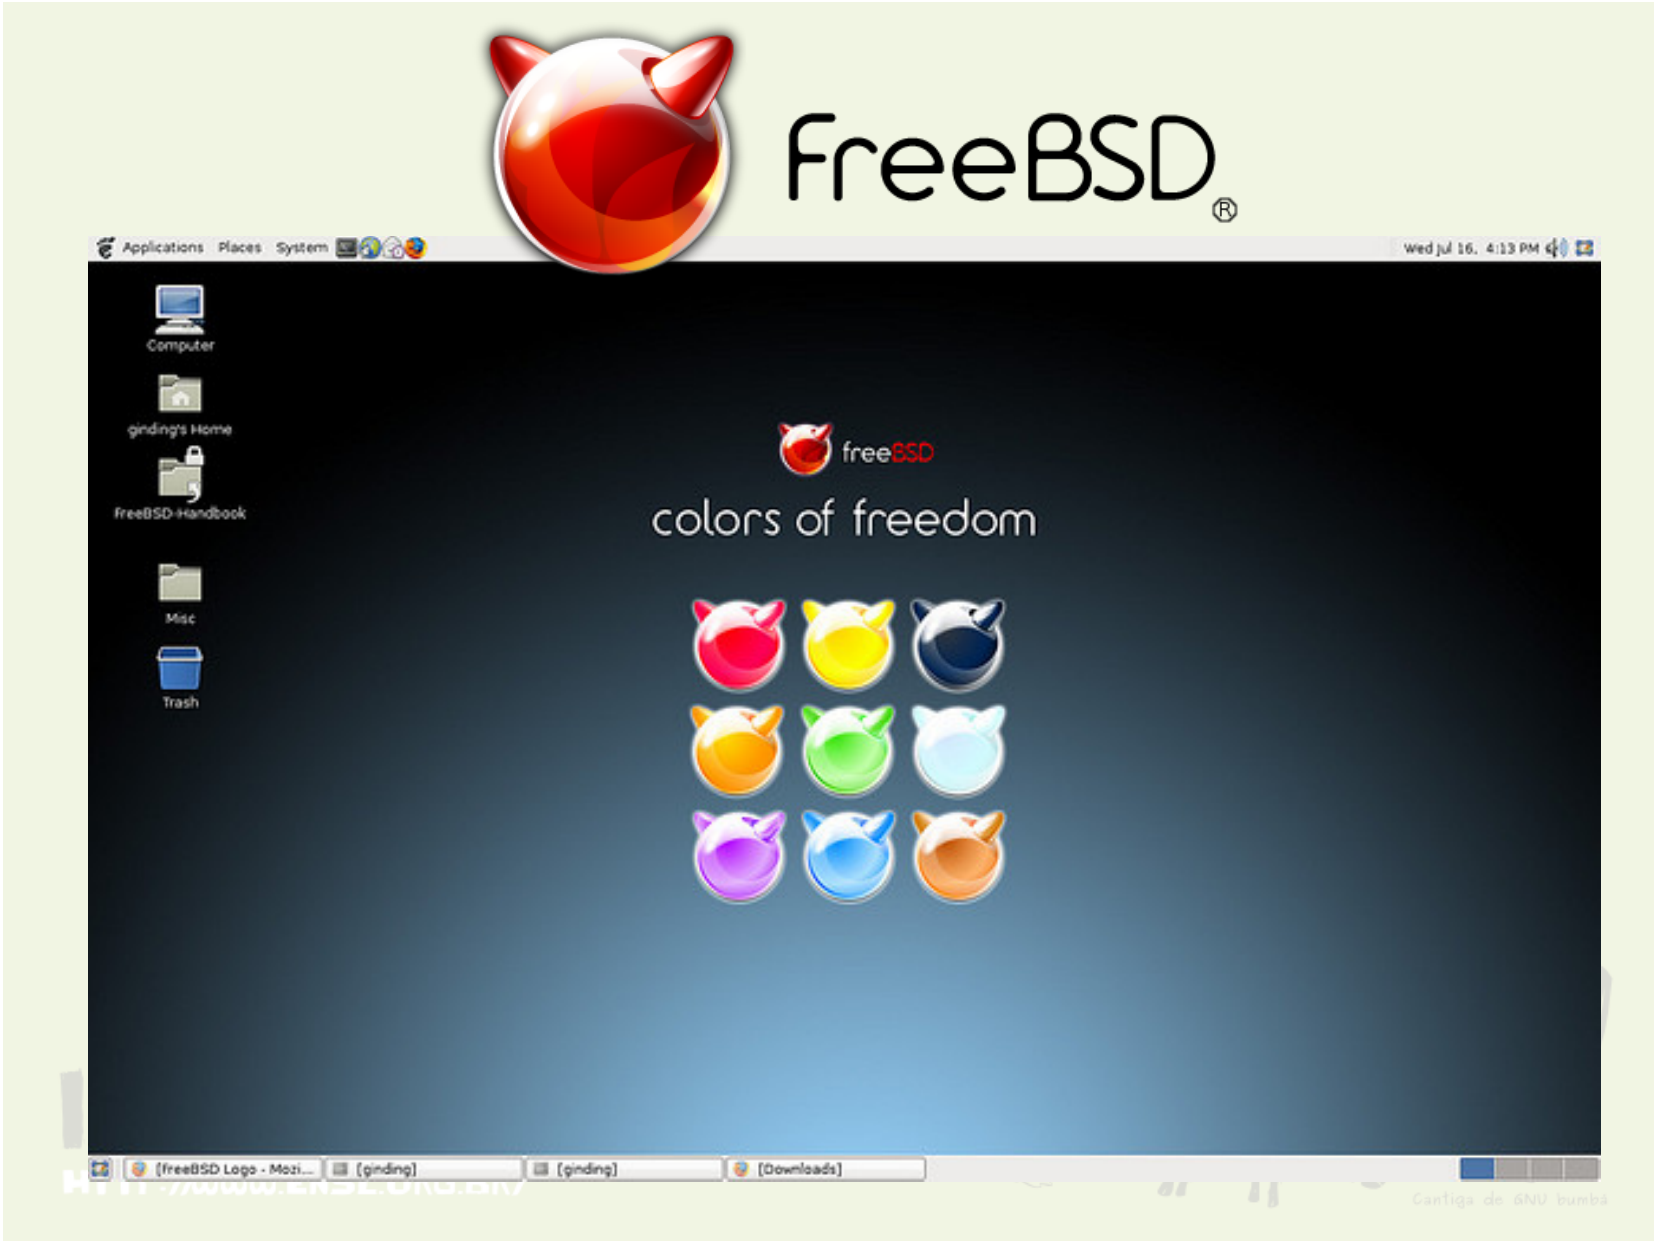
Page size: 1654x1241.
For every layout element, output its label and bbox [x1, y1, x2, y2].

picture [88, 18, 1601, 1182]
